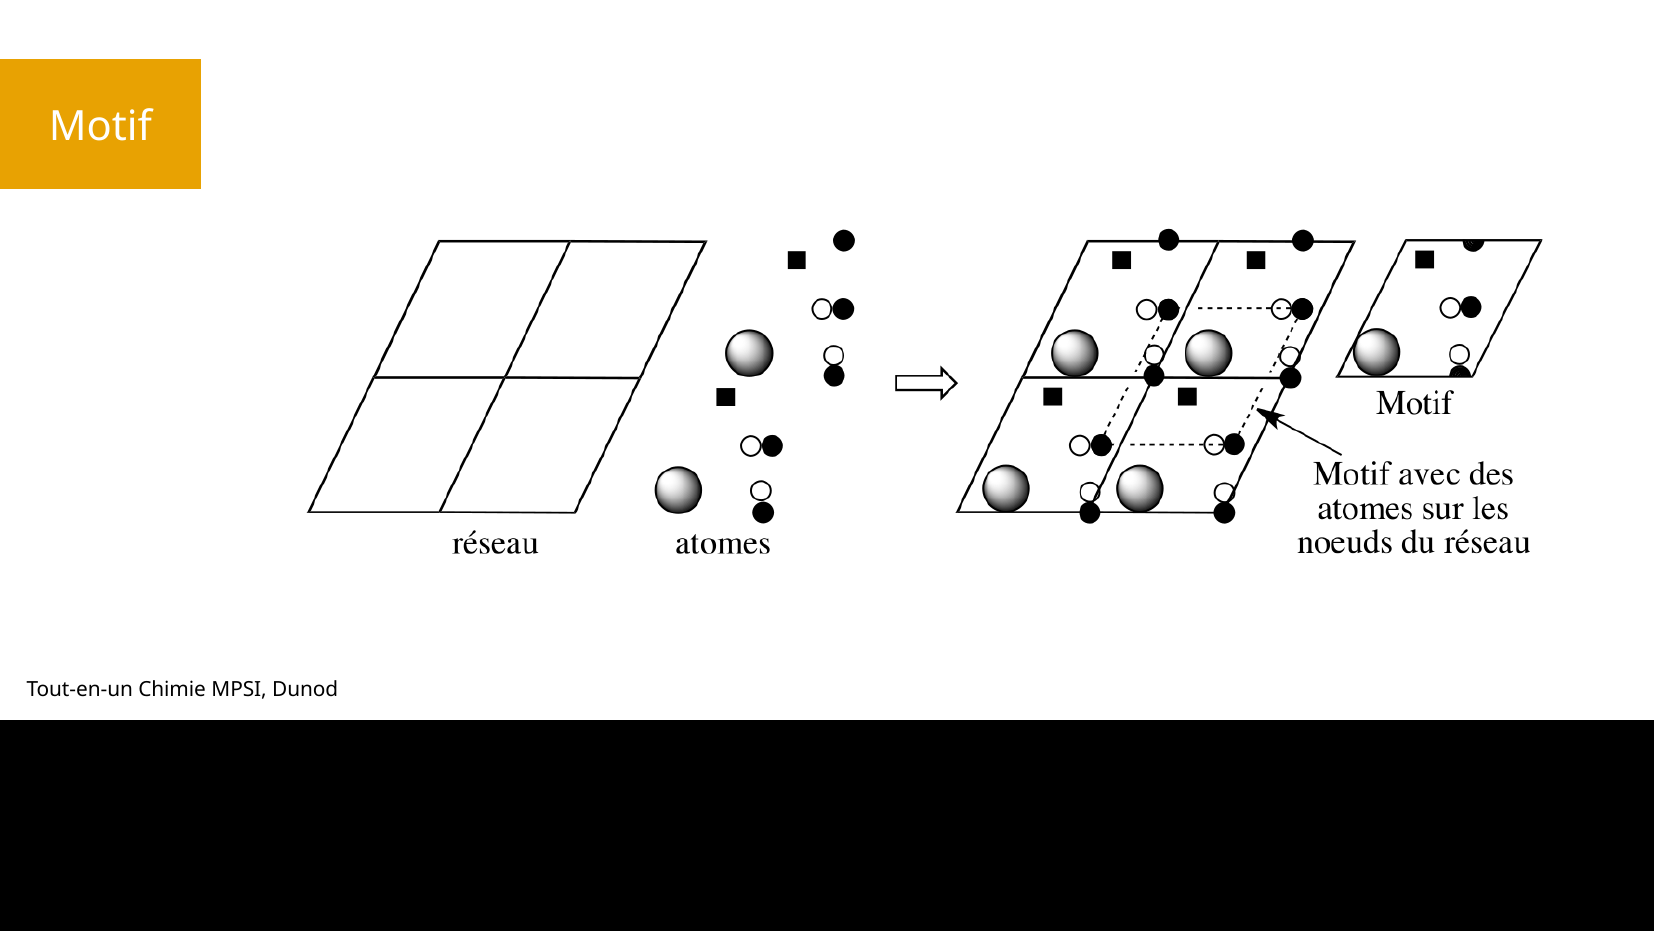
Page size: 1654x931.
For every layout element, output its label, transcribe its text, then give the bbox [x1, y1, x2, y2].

text_box [0, 720, 1654, 931]
picture [248, 211, 1569, 567]
text_box Tout-en-un Chimie MPSI, Dunod [11, 667, 332, 709]
text_box Motif [0, 59, 201, 189]
